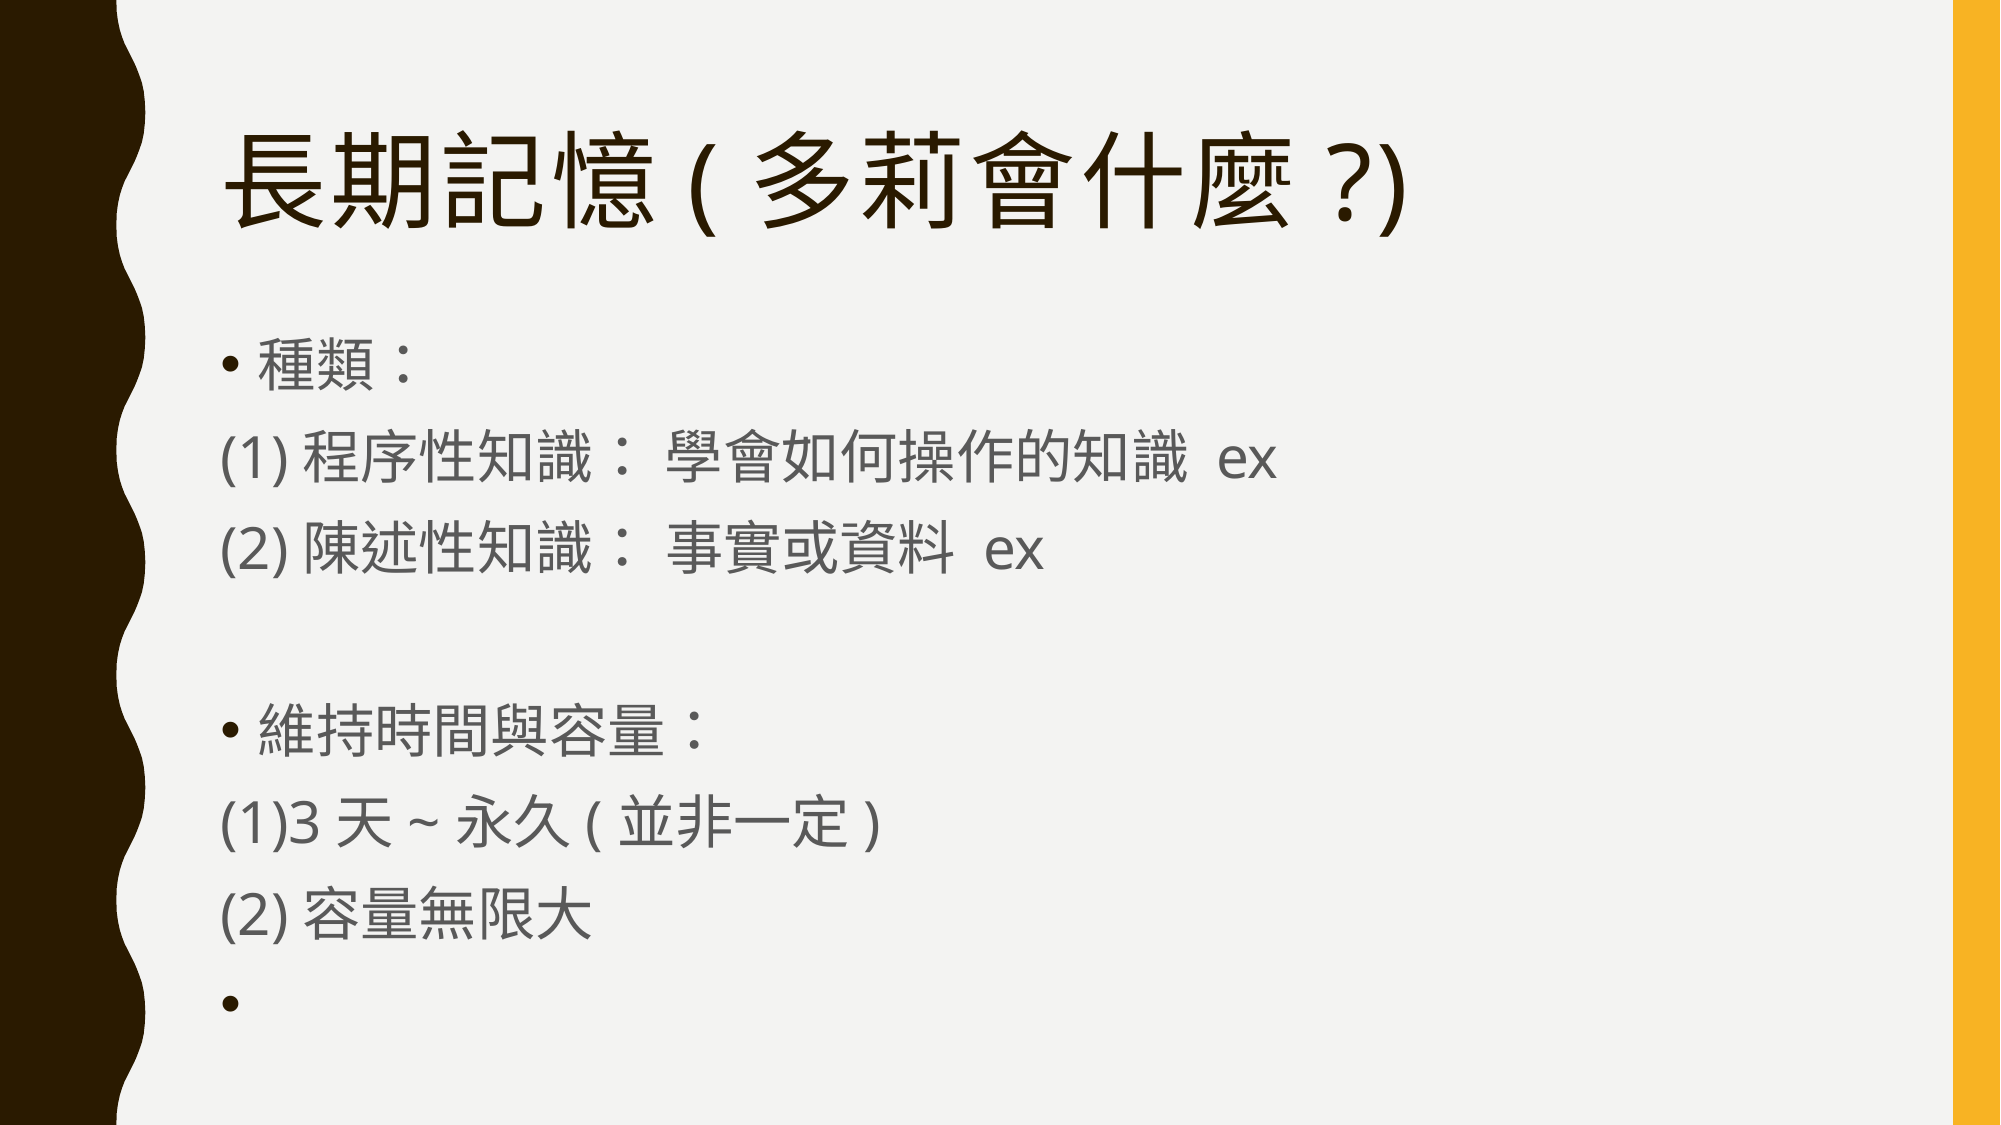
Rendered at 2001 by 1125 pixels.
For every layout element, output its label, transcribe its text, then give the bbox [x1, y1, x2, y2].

list 種類： (1)程序性知識： 學會如何操作的知識 ex (2)陳述性知識： 事實或資料 ex 維持時間與容量： (1)3天~永久(並非一定) (2)容量無限大 [205, 229, 1876, 1021]
title 長期記憶(多莉會什麼?) [205, 121, 1876, 229]
